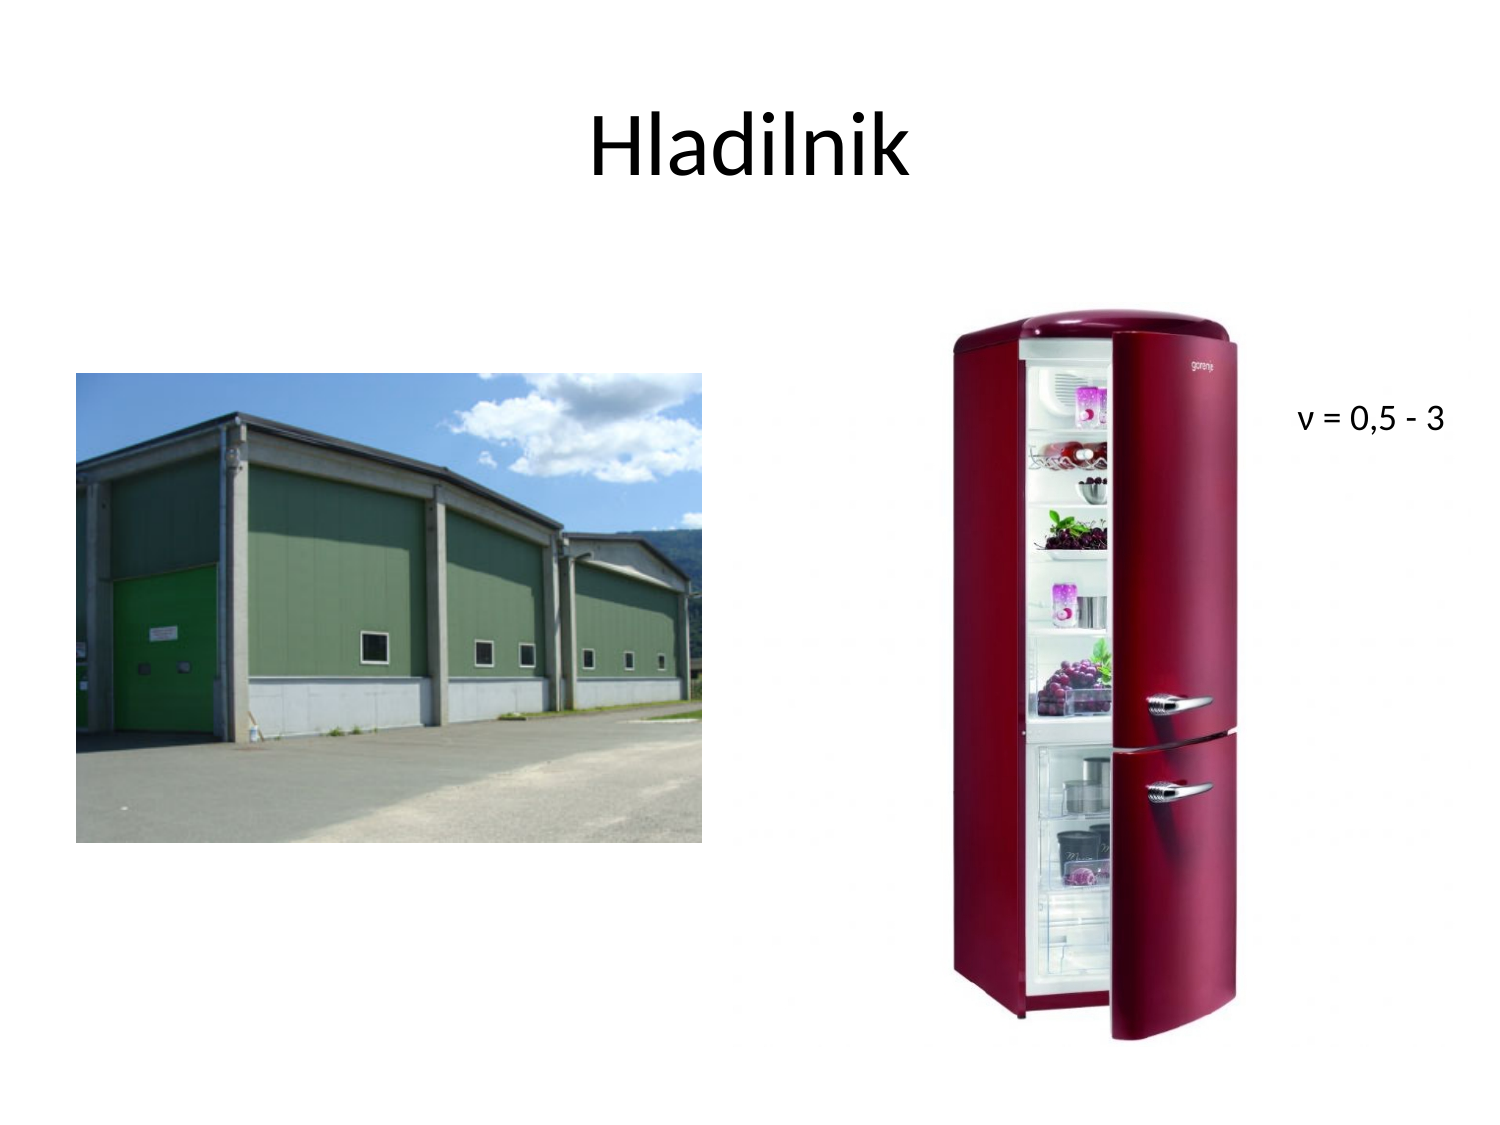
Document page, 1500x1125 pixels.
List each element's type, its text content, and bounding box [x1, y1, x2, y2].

text_box ν = 0,5 - 3 [1282, 385, 1460, 446]
picture [76, 373, 702, 843]
picture [726, 302, 1471, 1047]
title Hladilnik [75, 45, 1425, 233]
